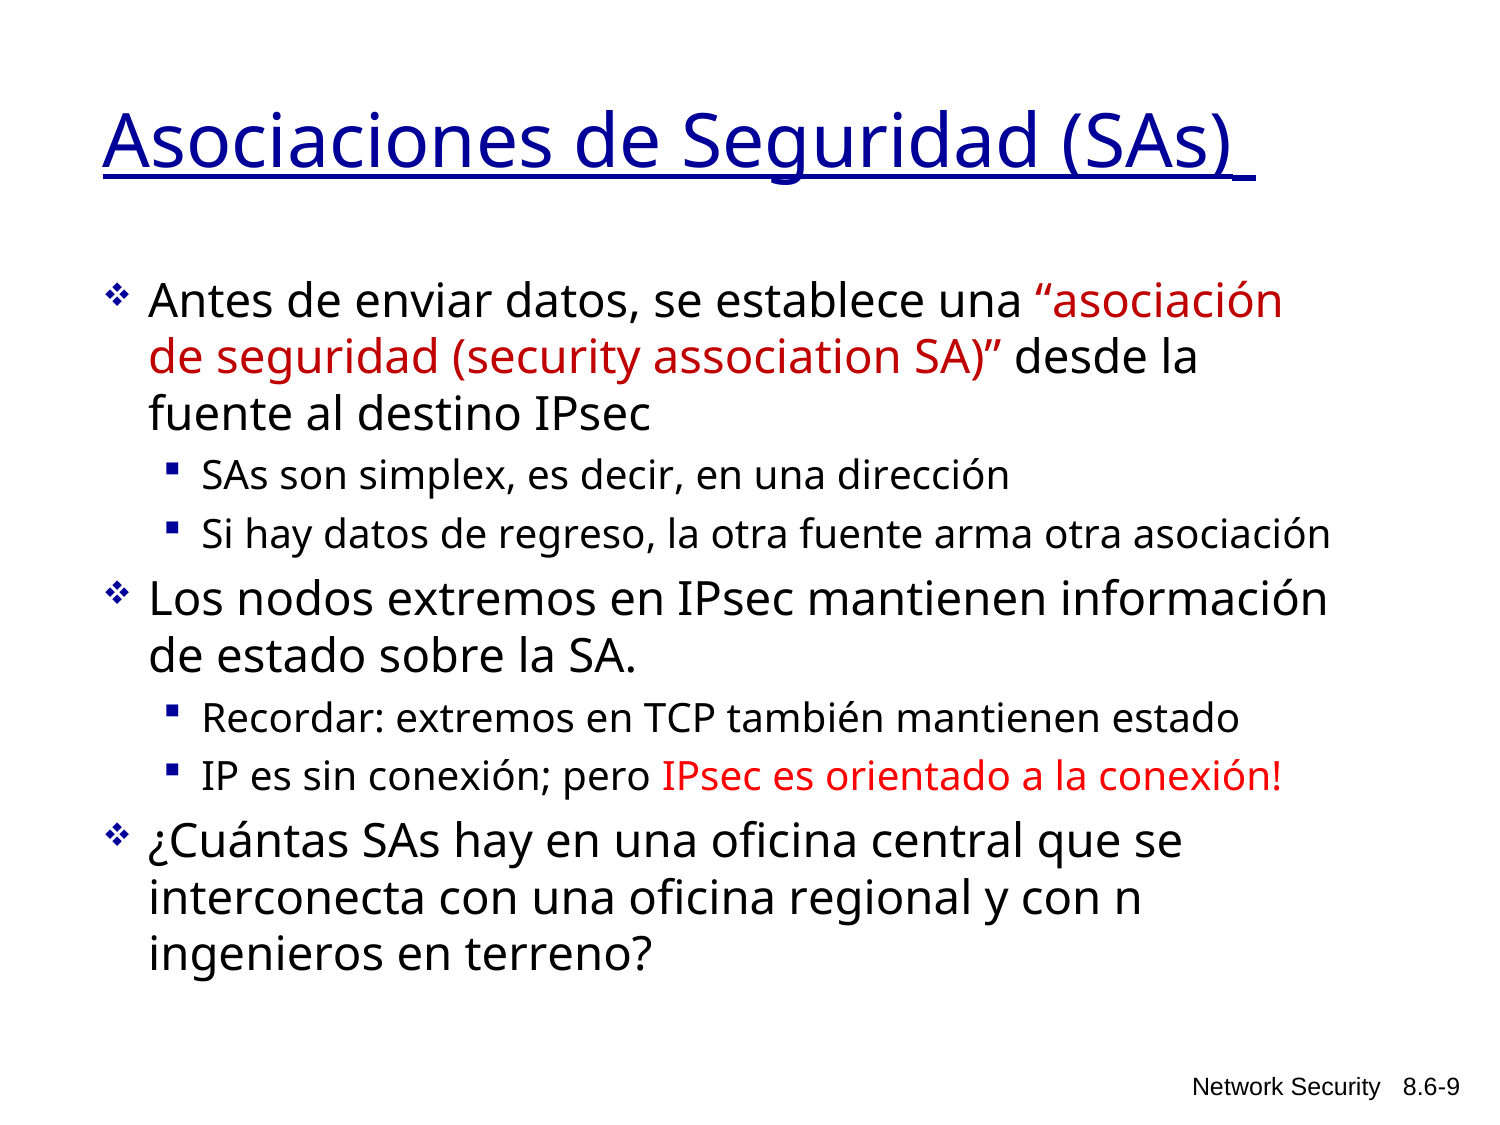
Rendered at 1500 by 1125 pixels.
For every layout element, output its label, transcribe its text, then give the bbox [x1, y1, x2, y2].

text_box Network Security [762, 1062, 1397, 1114]
title Asociaciones de Seguridad (SAs) [87, 37, 1480, 225]
list Antes de enviar datos, se establece una “asociación de seguridad (security association SA)” desde la fuente al destino IPsec SAs son simplex, es decir, en una dirección Si hay datos de regreso, la otra fuente arma otra asociación Los nodos extremos en IPsec mantienen información de estado sobre la SA. Recordar: extremos en TCP también mantienen estado IP es sin conexión; pero IPsec es orientado a la conexión! ¿Cuántas SAs hay en una oficina central que se interconecta con una oficina regional y con n ingenieros en terreno? [87, 262, 1363, 1026]
